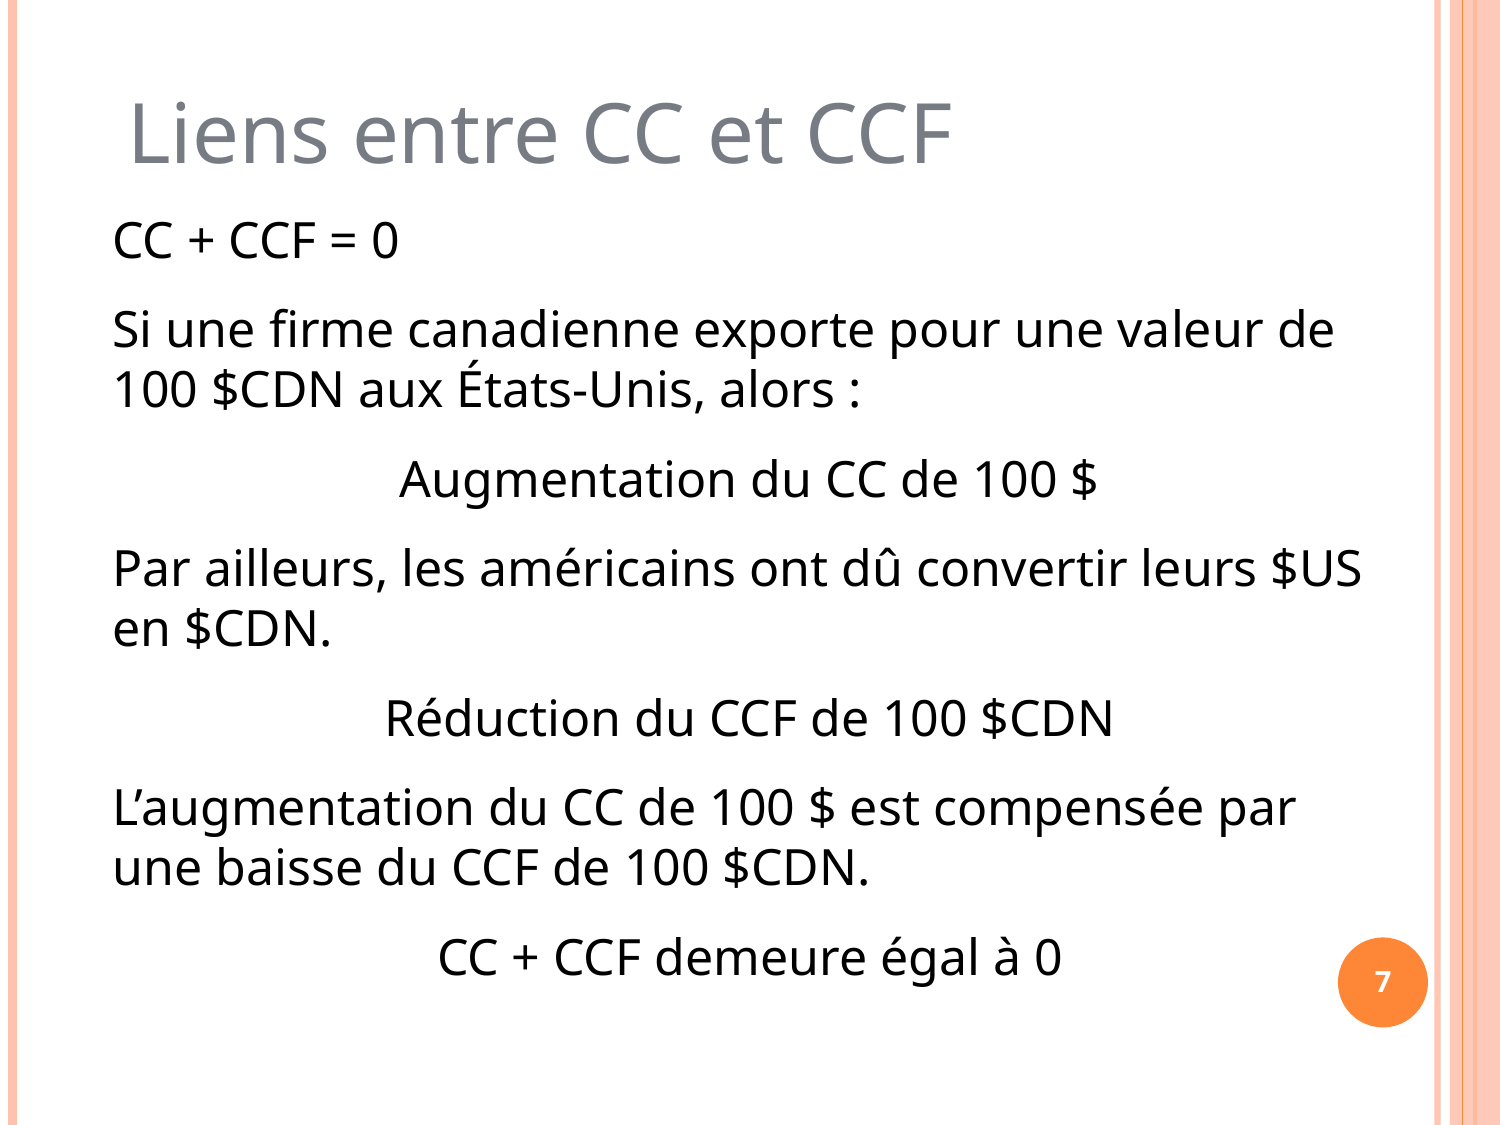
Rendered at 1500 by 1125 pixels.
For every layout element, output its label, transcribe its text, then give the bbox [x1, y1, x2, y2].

title Liens entre CC et CCF [112, 37, 1388, 188]
list CC + CCF = 0 Si une firme canadienne exporte pour une valeur de 100 $CDN aux États-Unis, alors : Augmentation du CC de 100 $ Par ailleurs, les américains ont dû convertir leurs $US en $CDN. Réduction du CCF de 100 $CDN L’augmentation du CC de 100 $ est compensée par une baisse du CCF de 100 $CDN. CC + CCF demeure égal à 0 [112, 208, 1388, 1000]
slide_number <numéro> [1333, 940, 1434, 1027]
